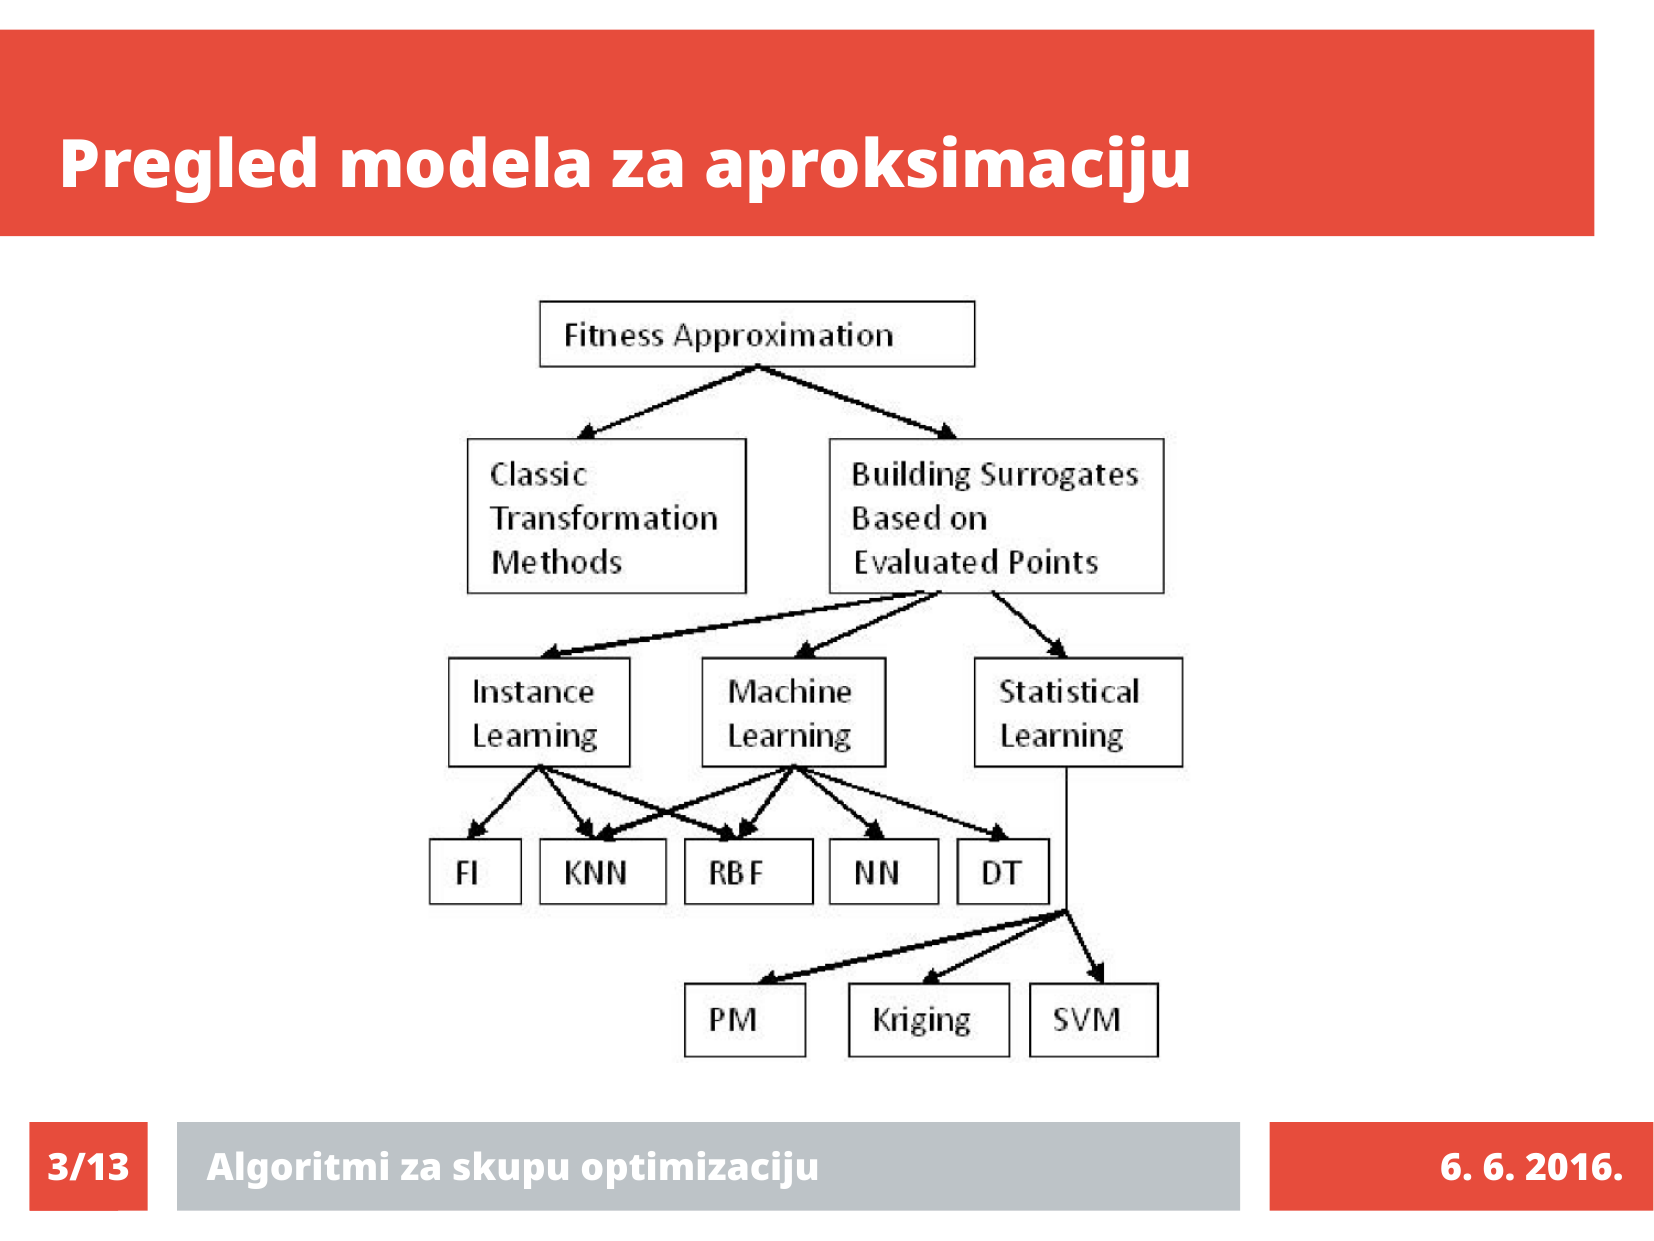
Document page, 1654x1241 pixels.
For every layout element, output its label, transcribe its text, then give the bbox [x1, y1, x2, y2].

picture [403, 295, 1211, 1063]
title Pregled modela za aproksimaciju [59, 59, 1595, 207]
